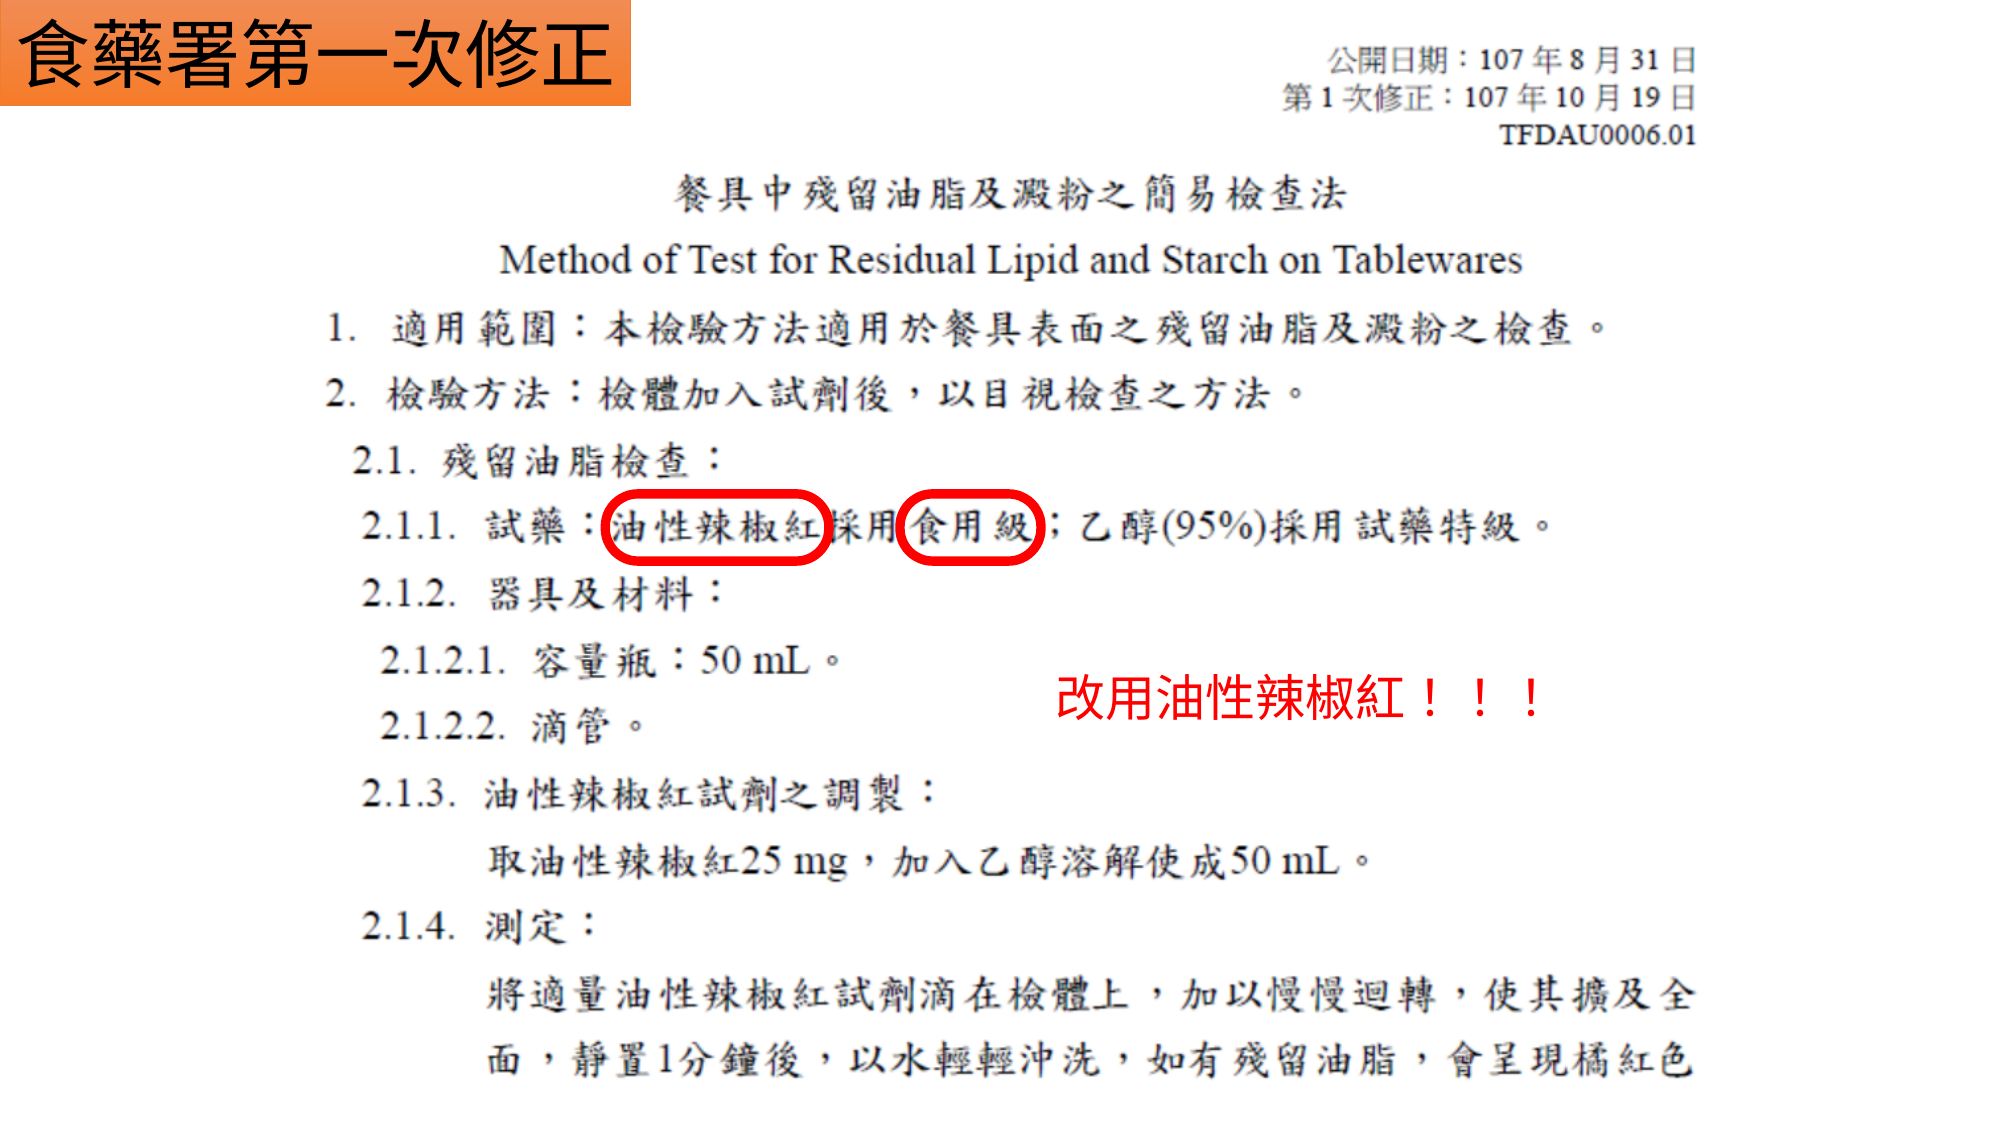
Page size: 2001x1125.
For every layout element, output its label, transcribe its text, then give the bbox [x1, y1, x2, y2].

text_box 改用油性辣椒紅！！！ [1041, 659, 1571, 735]
picture [272, 23, 1795, 1100]
text_box 食藥署第一次修正 [0, 0, 630, 105]
